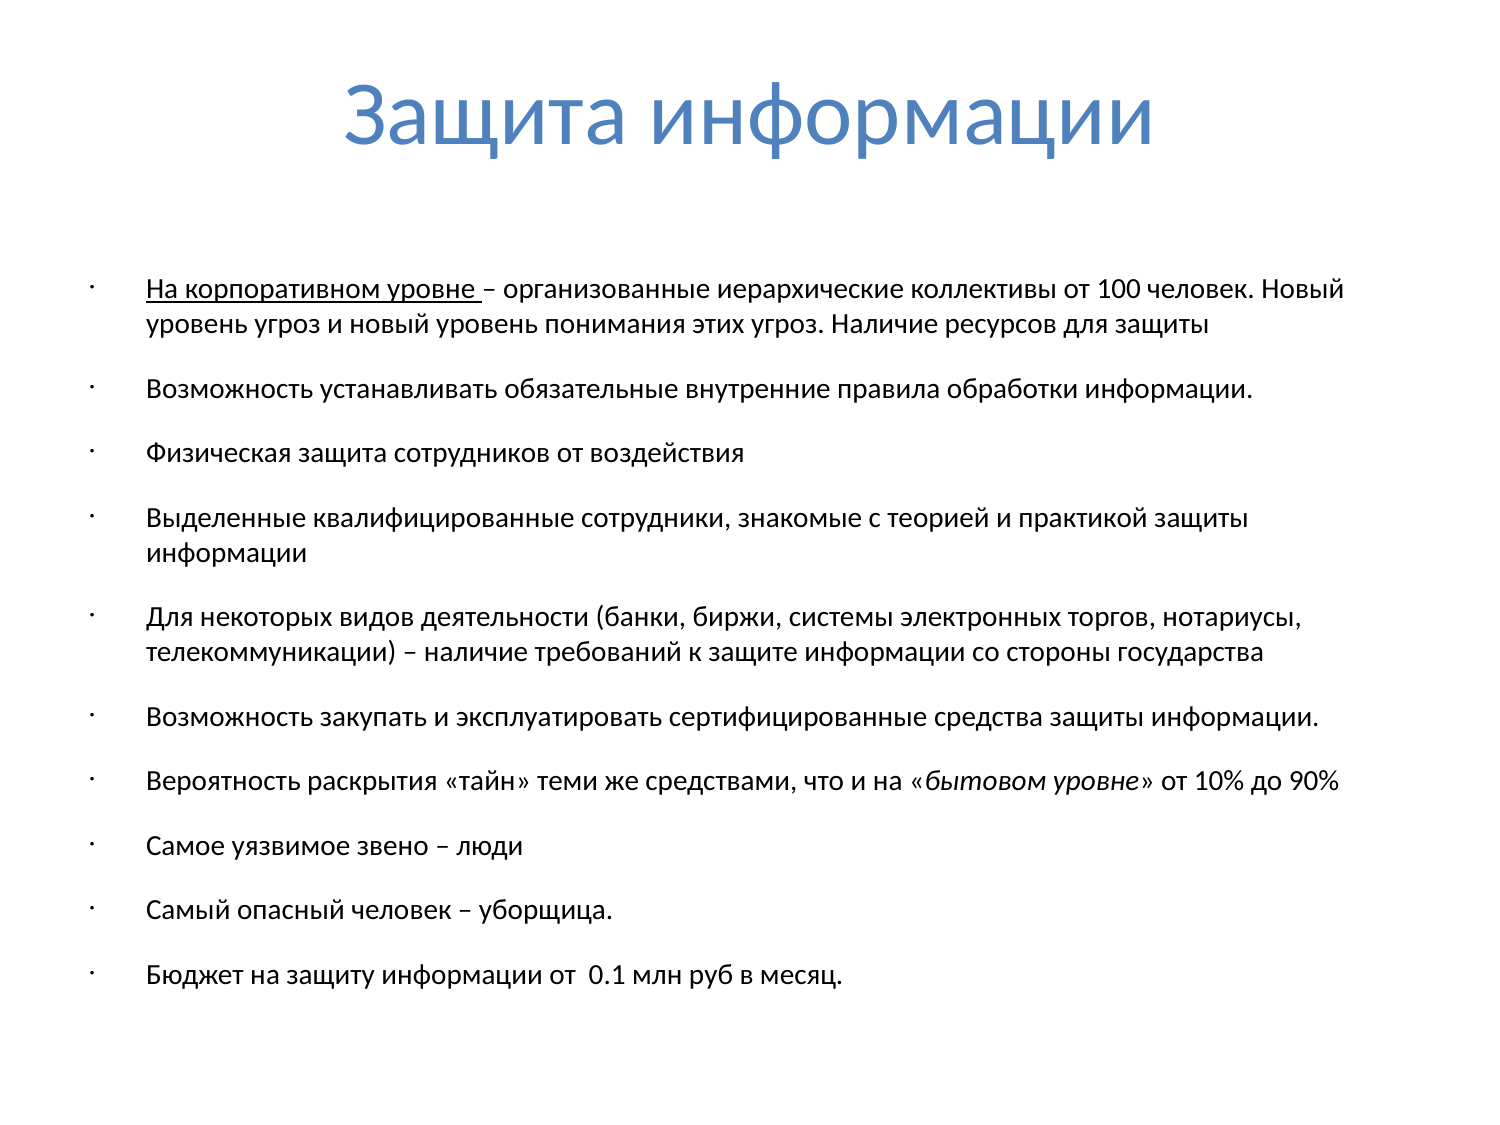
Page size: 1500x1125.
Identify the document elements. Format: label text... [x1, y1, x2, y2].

list На корпоративном уровне – организованные иерархические коллективы от 100 человек. Новый уровень угроз и новый уровень понимания этих угроз. Наличие ресурсов для защиты Возможность устанавливать обязательные внутренние правила обработки информации. Физическая защита сотрудников от воздействия Выделенные квалифицированные сотрудники, знакомые с теорией и практикой защиты информации Для некоторых видов деятельности (банки, биржи, системы электронных торгов, нотариусы, телекоммуникации) – наличие требований к защите информации со стороны государства Возможность закупать и эксплуатировать сертифицированные средства защиты информации. Вероятность раскрытия «тайн» теми же средствами, что и на «бытовом уровне» от 10% до 90% Самое уязвимое звено – люди Самый опасный человек – уборщица. Бюджет на защиту информации от 0.1 млн руб в месяц. [75, 262, 1425, 1005]
title Защита информации [75, 45, 1425, 233]
